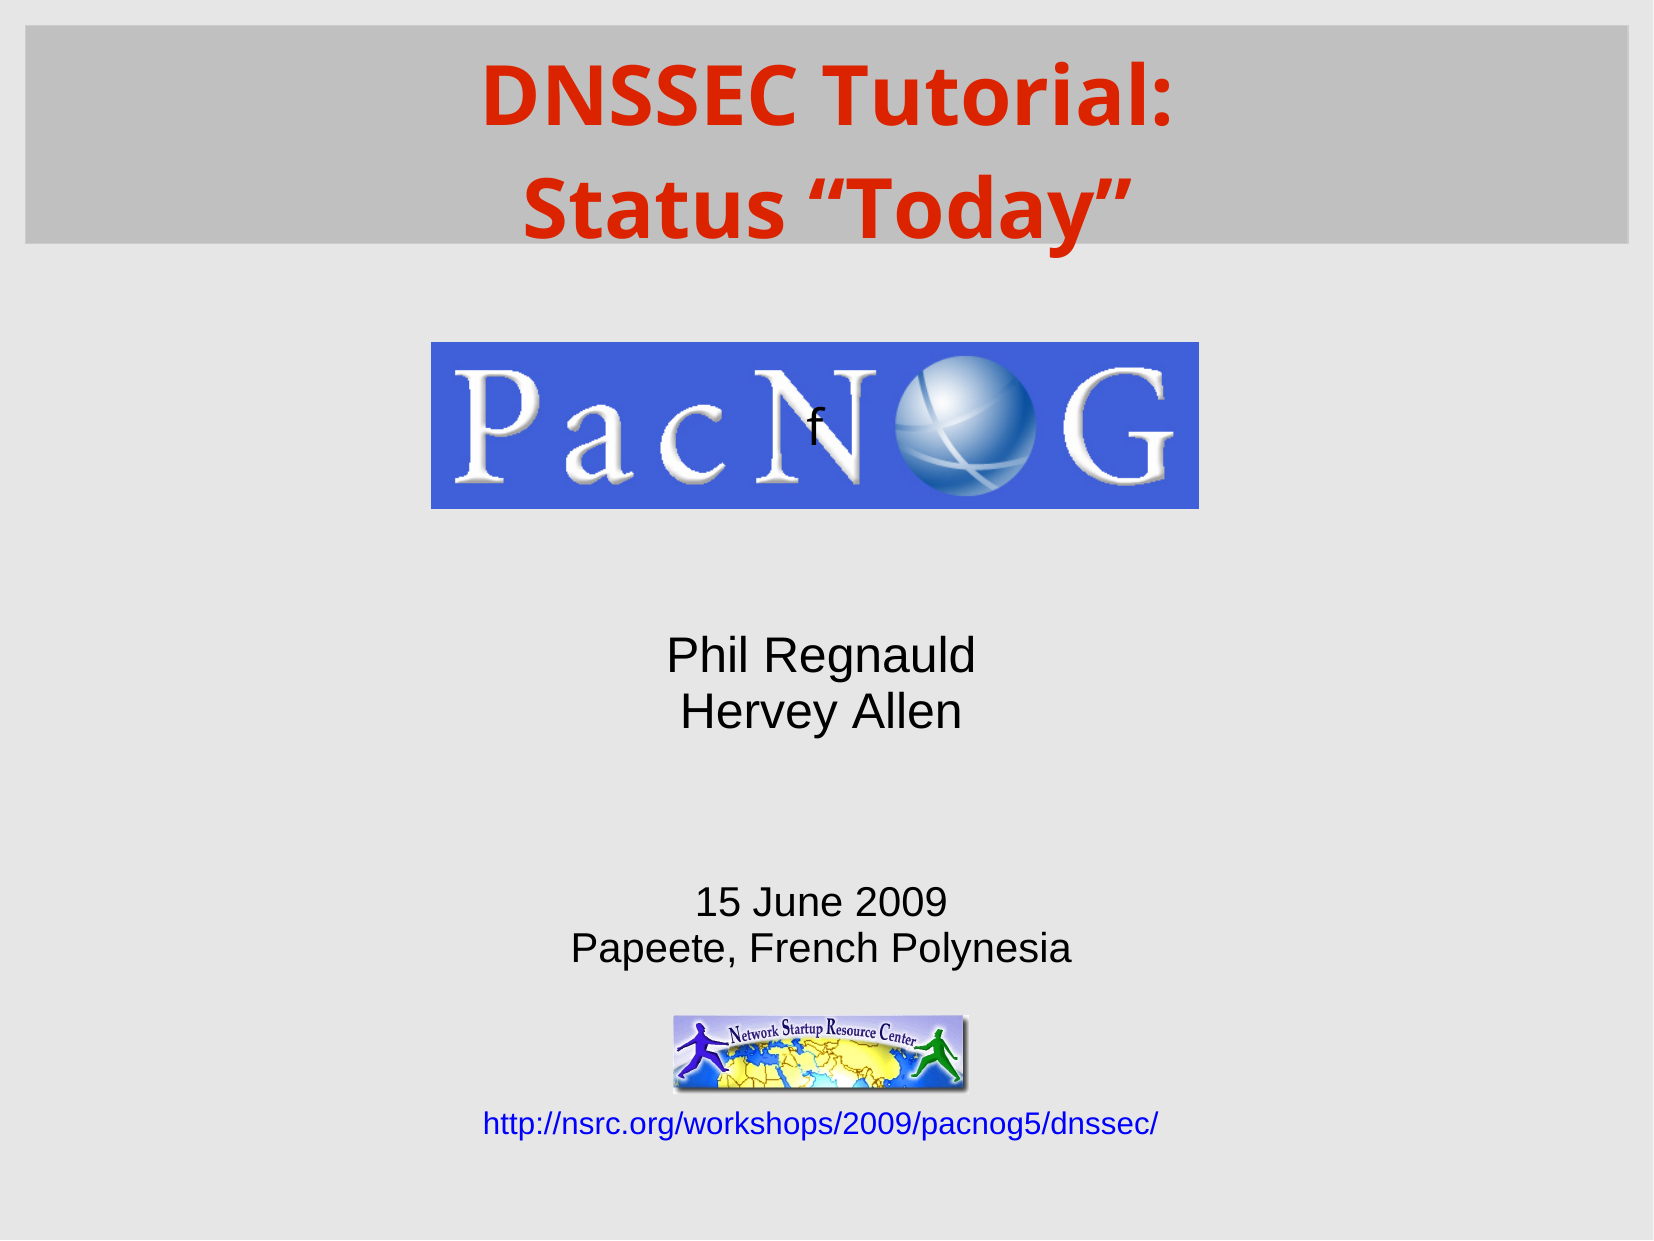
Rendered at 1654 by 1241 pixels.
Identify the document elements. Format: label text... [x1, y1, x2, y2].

picture [673, 1015, 969, 1094]
subtitle Phil Regnauld Hervey Allen 15 June 2009 Papeete, French Polynesia http://nsrc.org/workshops/2009/pacnog5/dnssec/ [84, 369, 1524, 1197]
picture [431, 342, 1199, 509]
title DNSSEC Tutorial: Status “Today” [121, 46, 1534, 254]
